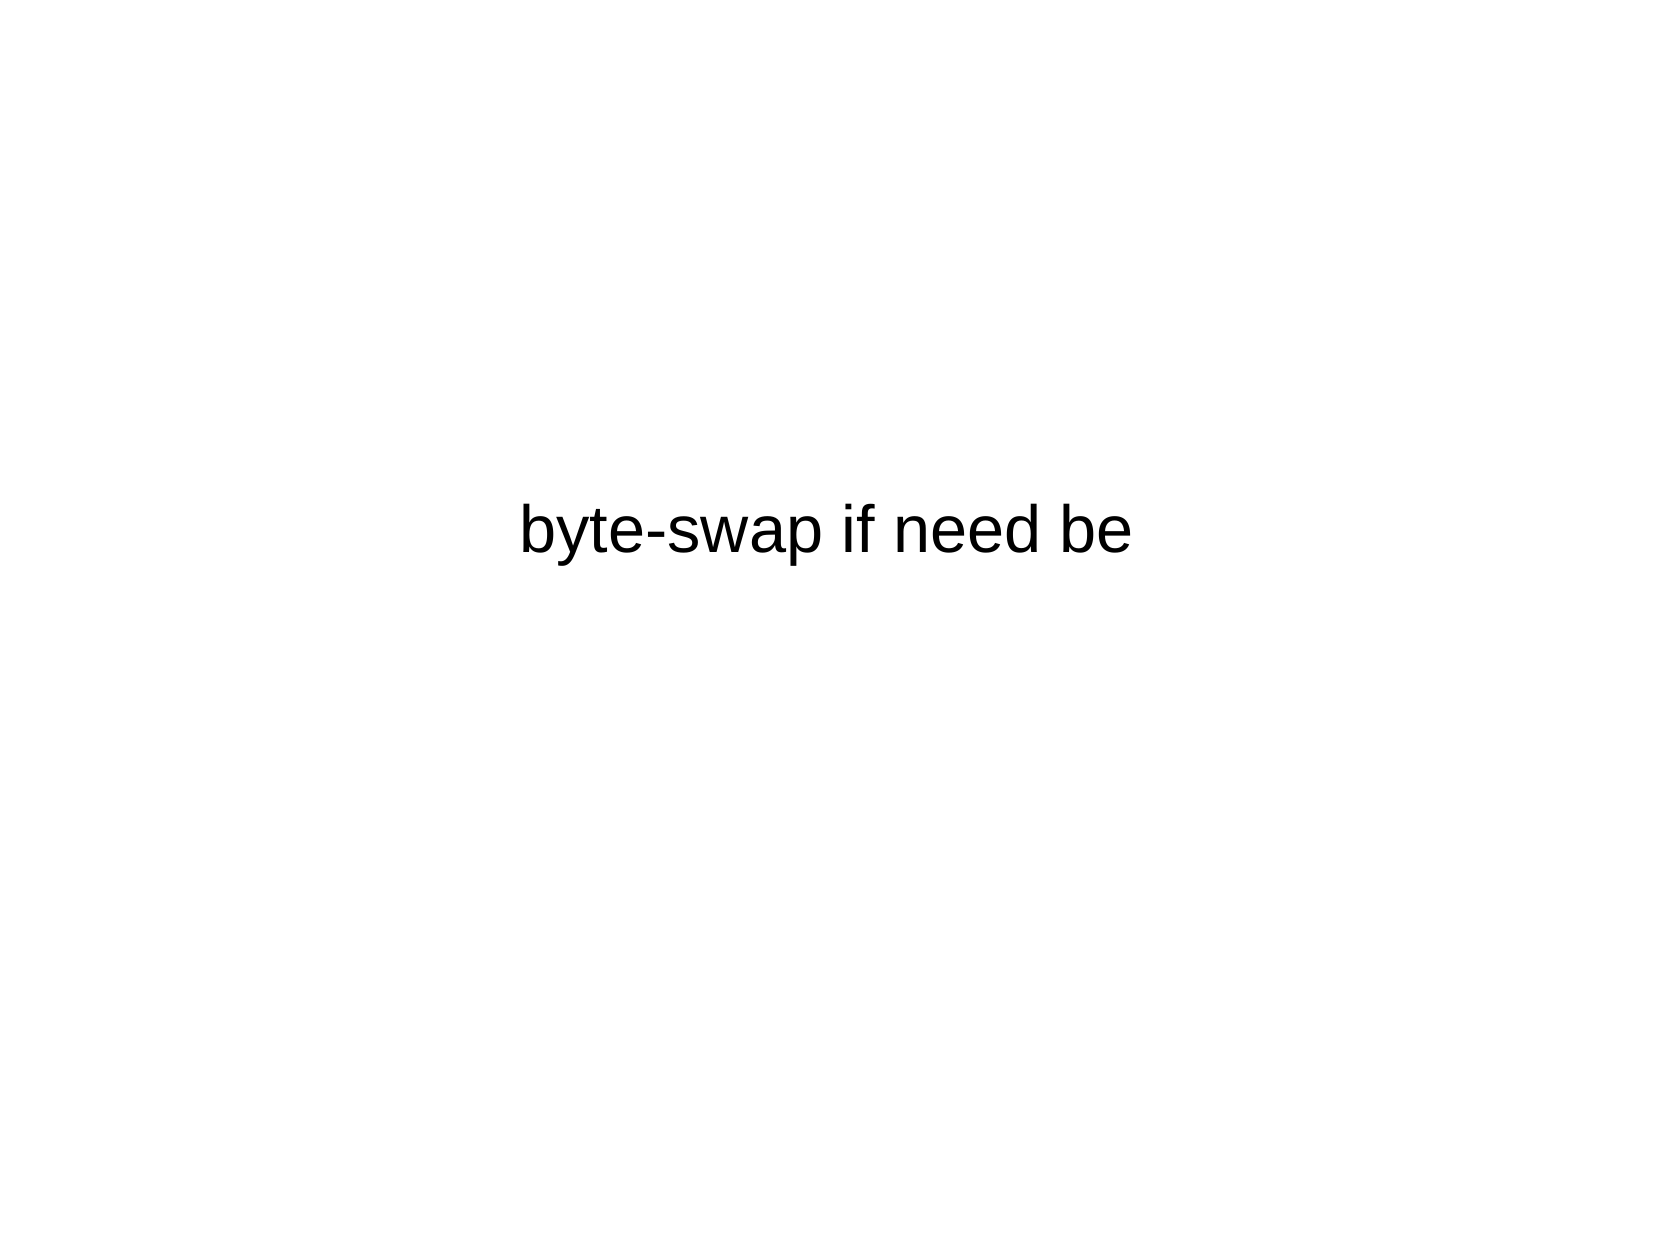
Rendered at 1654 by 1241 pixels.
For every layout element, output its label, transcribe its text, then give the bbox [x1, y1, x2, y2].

subtitle byte-swap if need be [82, 49, 1571, 1010]
